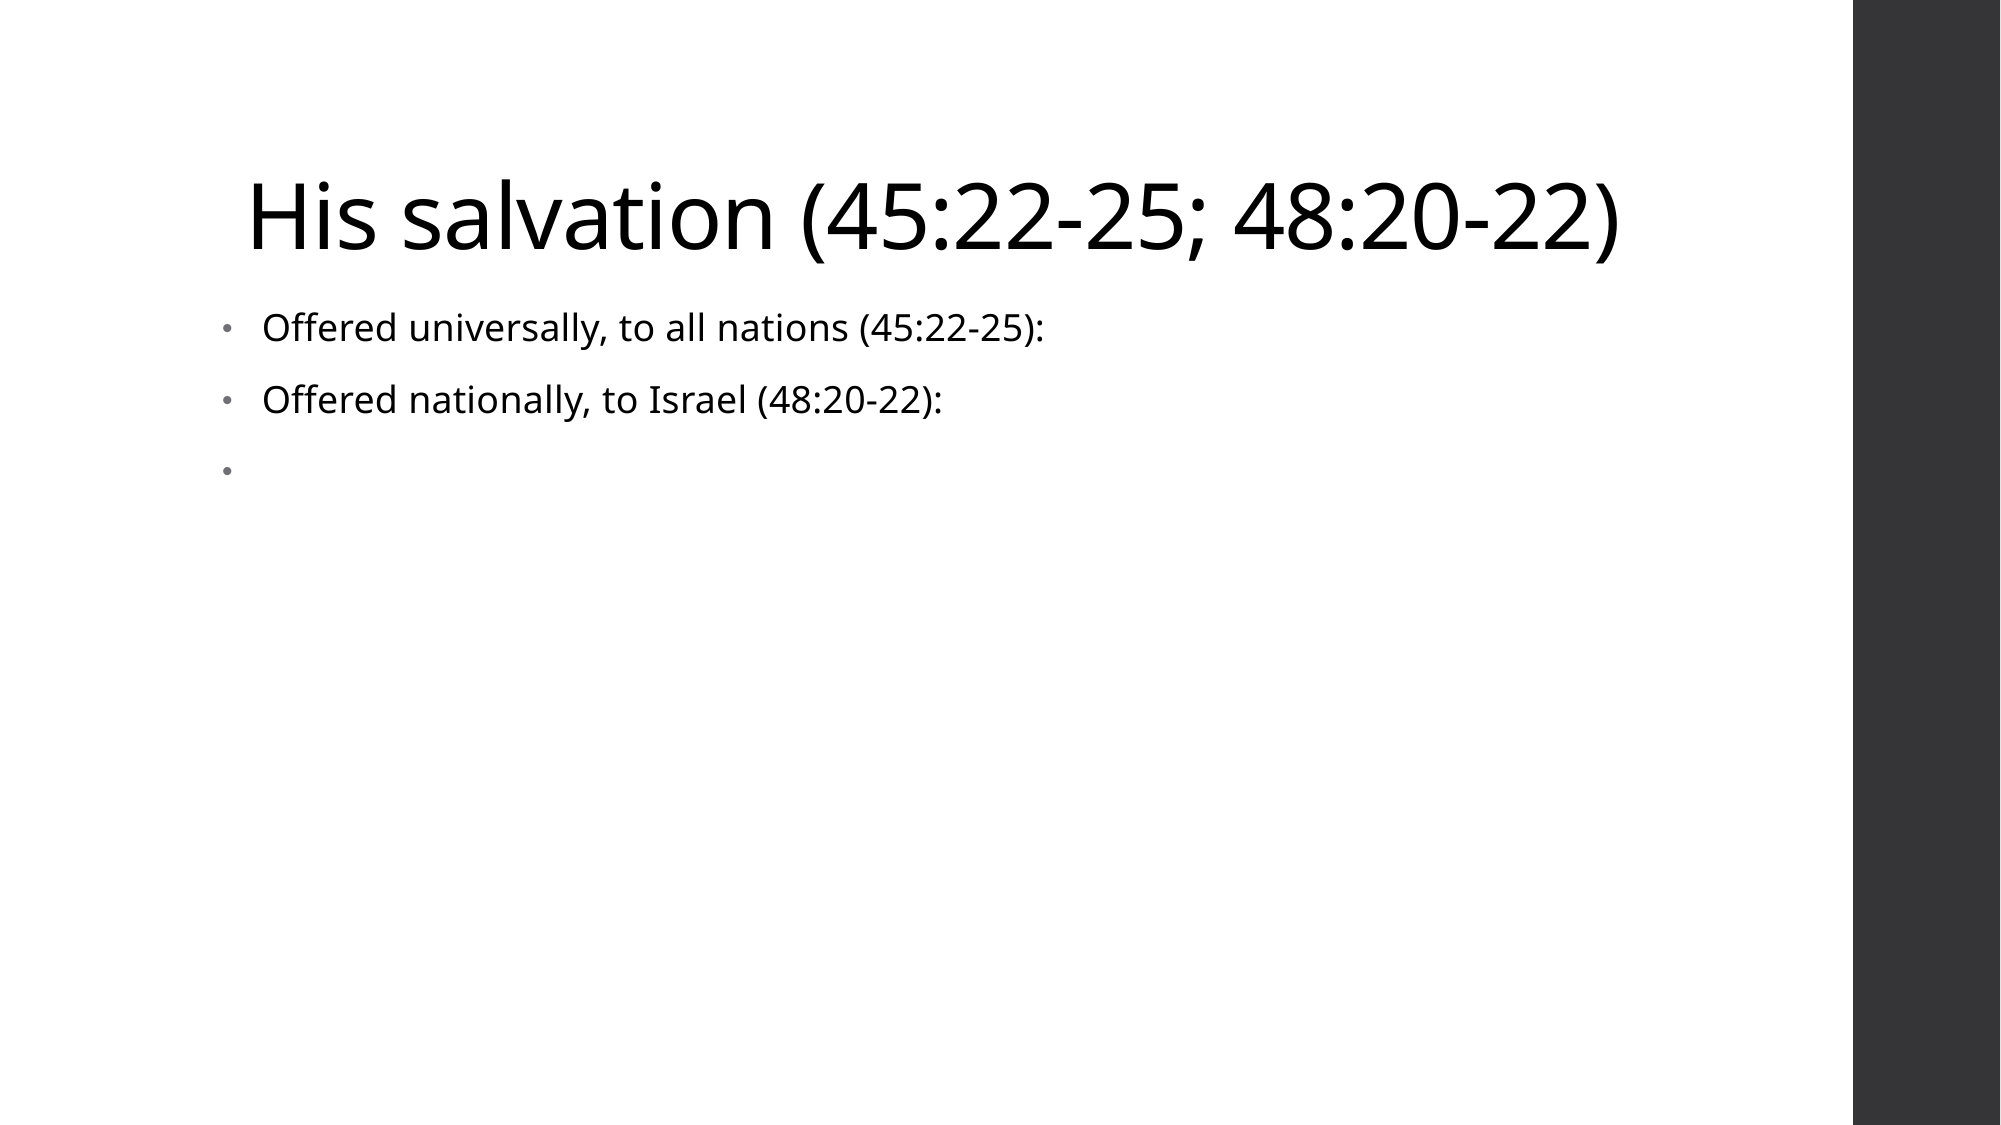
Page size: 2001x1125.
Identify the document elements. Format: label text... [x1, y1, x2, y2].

list Offered universally, to all nations (45:22-25): Offered nationally, to Israel (48:20-22): [206, 299, 1617, 1014]
title His salvation (45:22-25; 48:20-22) [206, 60, 1797, 278]
